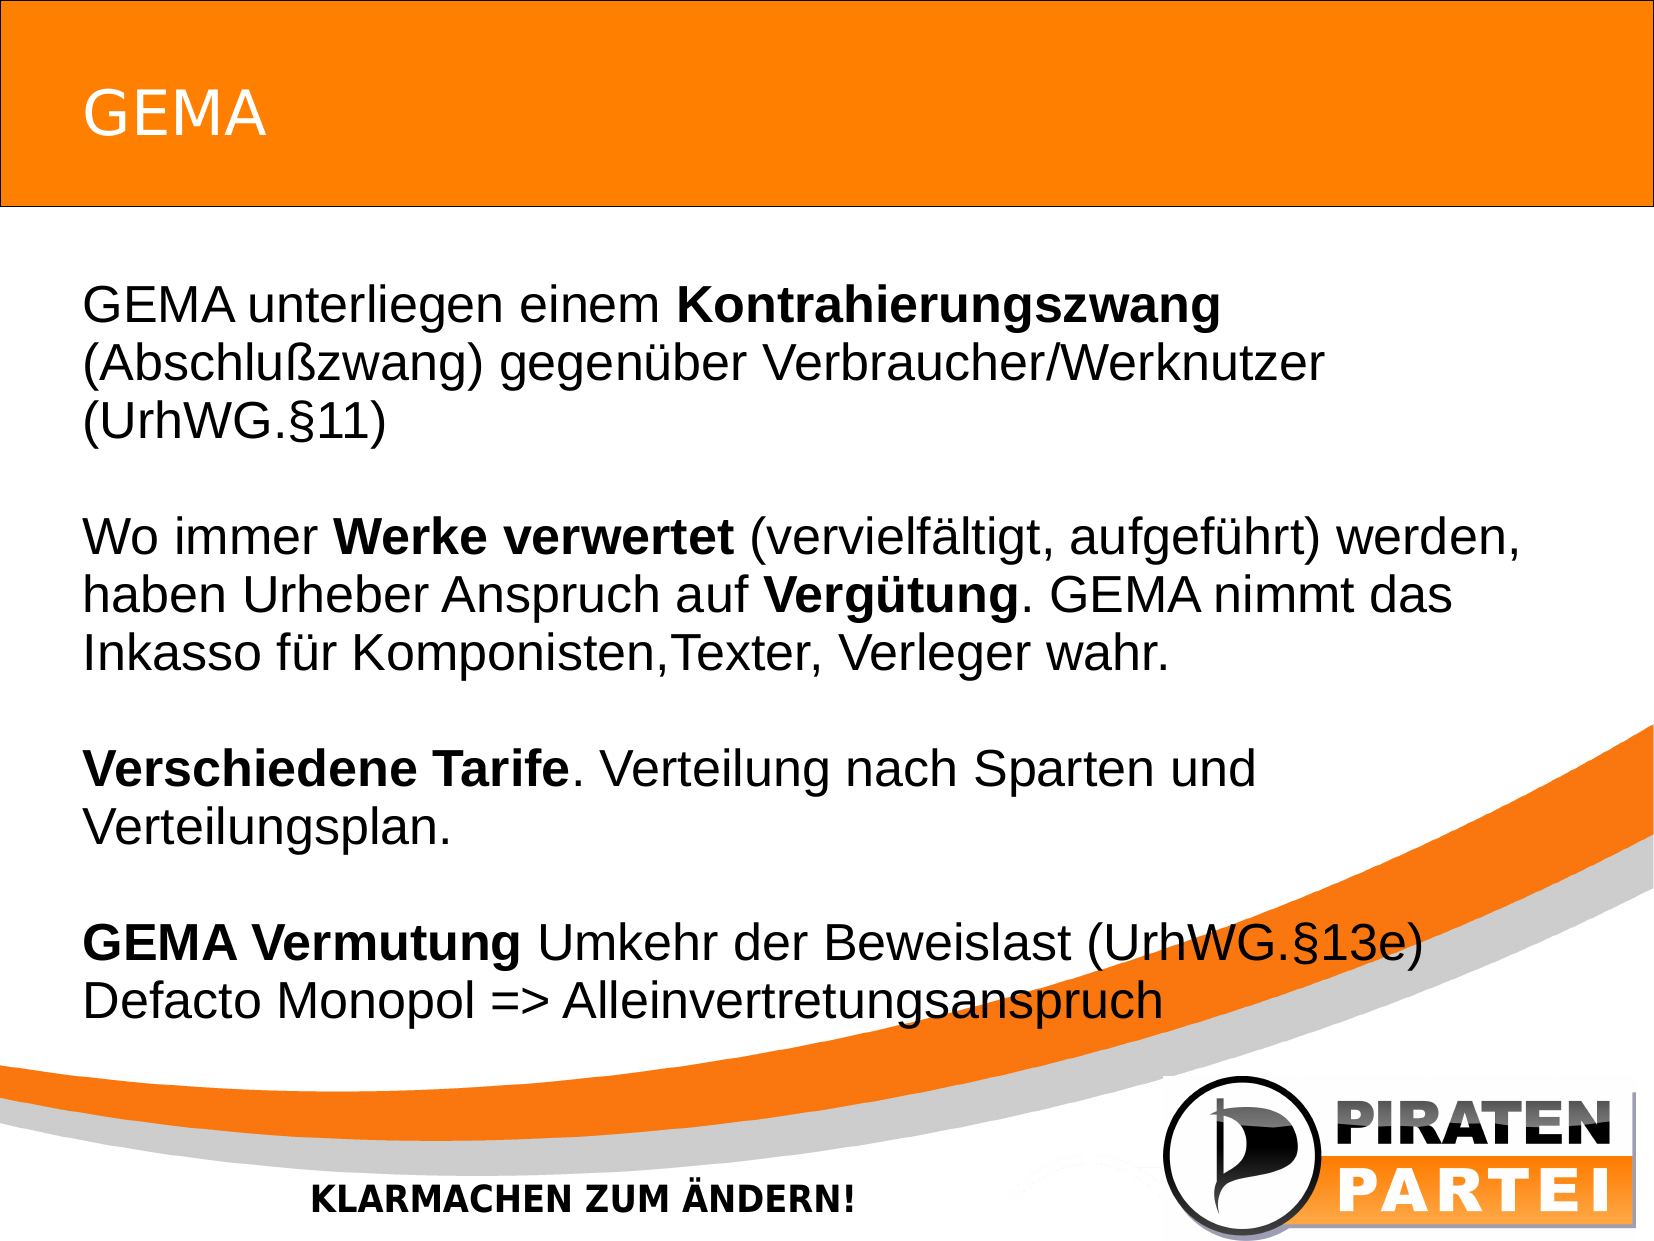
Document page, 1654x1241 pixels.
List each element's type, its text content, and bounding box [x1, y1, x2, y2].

subtitle GEMA unterliegen einem Kontrahierungszwang (Abschlußzwang) gegenüber Verbraucher/Werknutzer (UrhWG.§11) Wo immer Werke verwertet (vervielfältigt, aufgeführt) werden, haben Urheber Anspruch auf Vergütung. GEMA nimmt das Inkasso für Komponisten,Texter, Verleger wahr. Verschiedene Tarife. Verteilung nach Sparten und Verteilungsplan. GEMA Vermutung Umkehr der Beweislast (UrhWG.§13e) Defacto Monopol => Alleinvertretungsanspruch [82, 275, 1571, 1146]
picture [796, 1190, 803, 1197]
title GEMA [82, 56, 1571, 170]
picture [0, 699, 1654, 1241]
picture [392, 1190, 399, 1197]
picture [745, 1190, 756, 1199]
